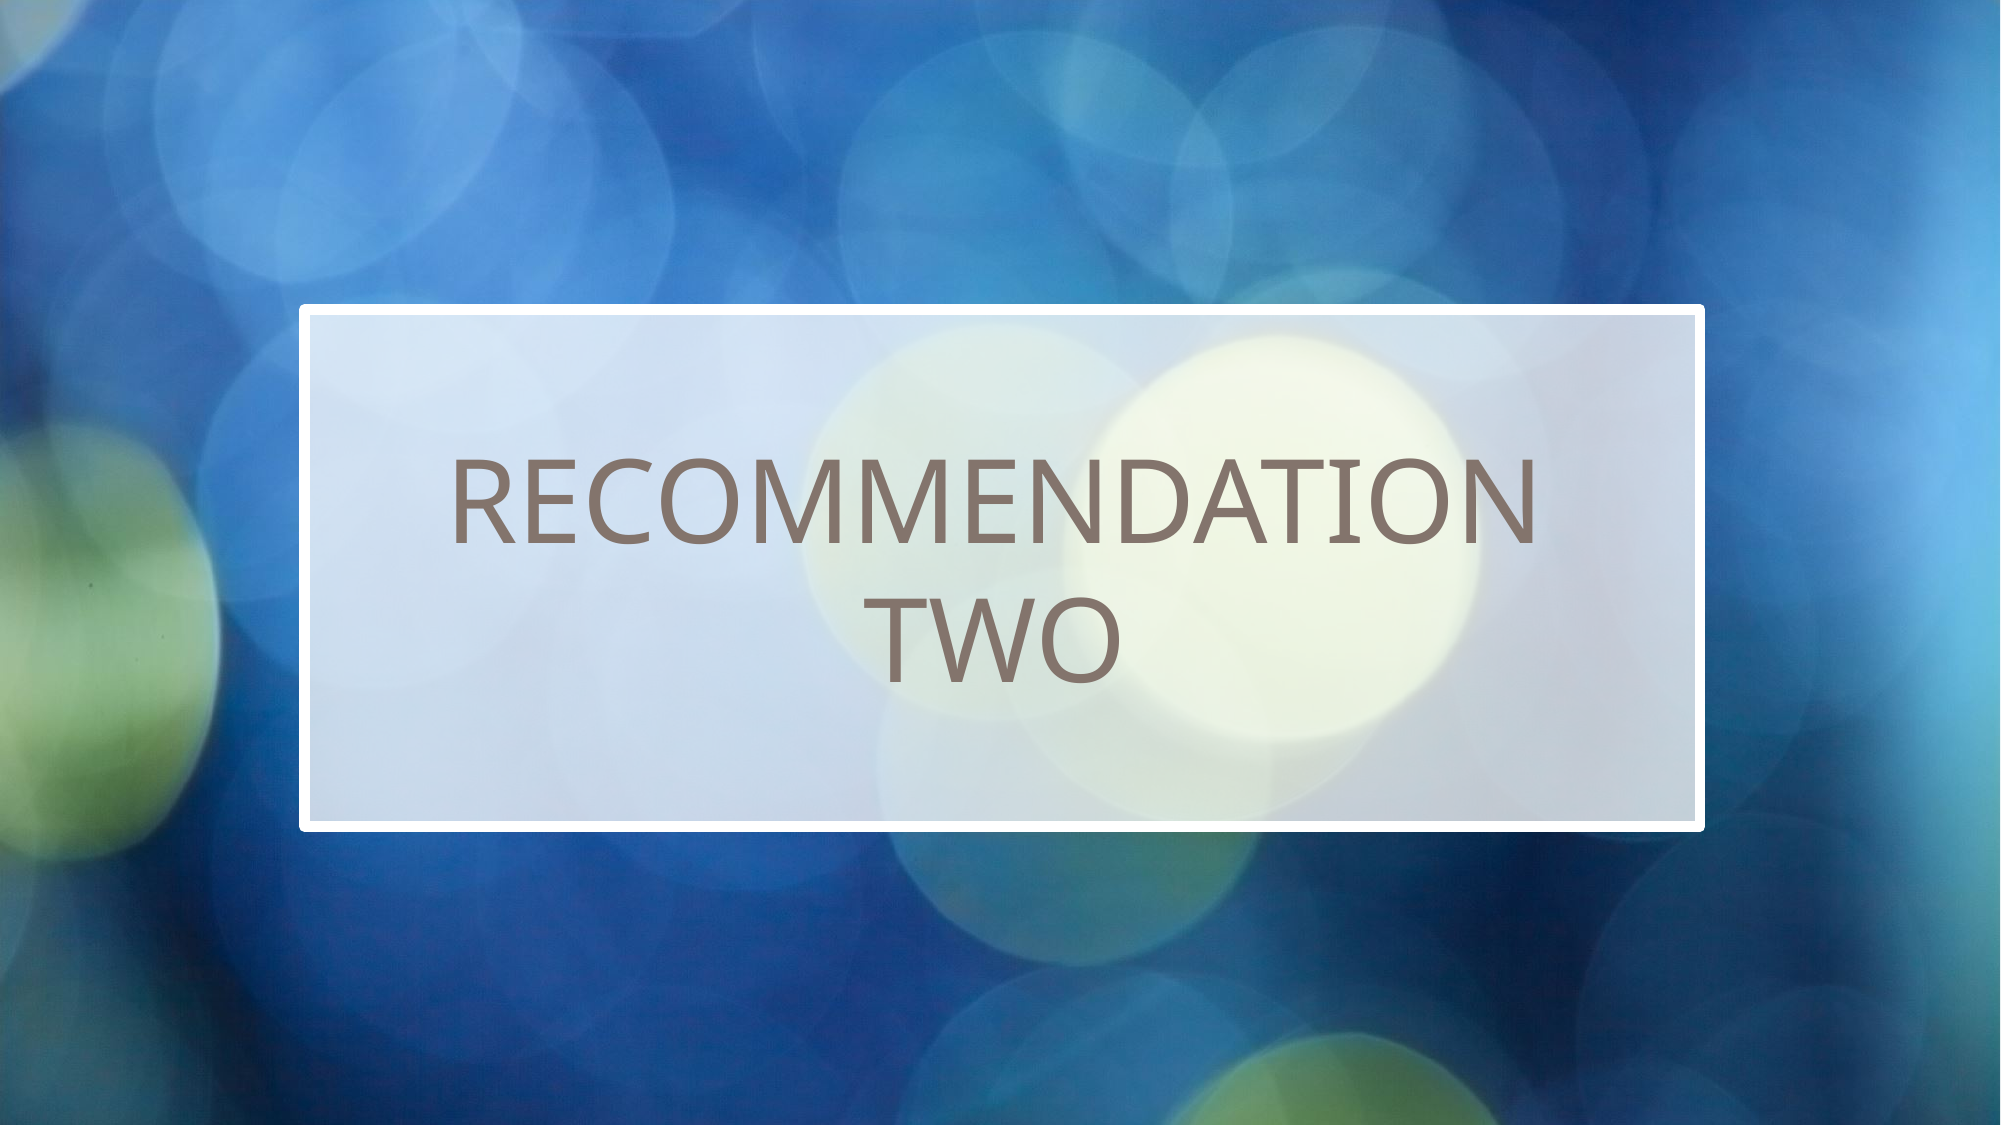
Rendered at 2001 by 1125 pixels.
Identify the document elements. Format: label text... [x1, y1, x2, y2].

picture [0, 0, 2000, 1125]
text_box RECOMMENDATION TWO [373, 368, 1618, 782]
text_box [305, 309, 1700, 827]
